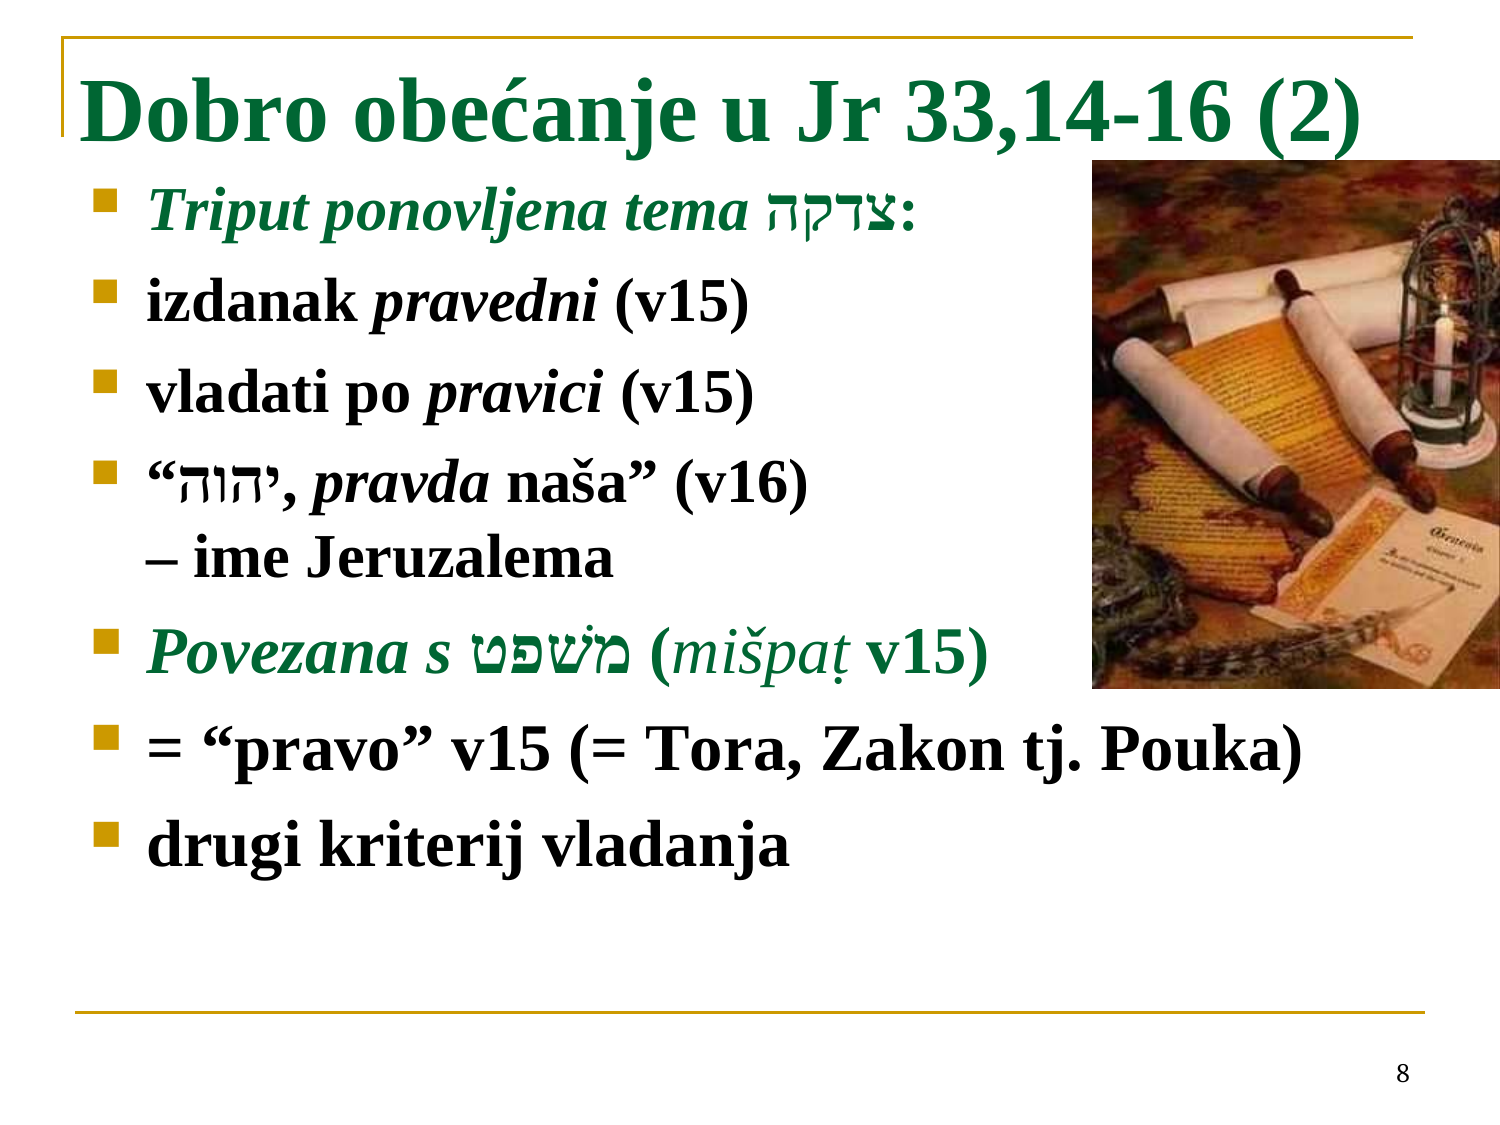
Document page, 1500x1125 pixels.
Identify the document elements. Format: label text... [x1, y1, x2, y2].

list Triput ponovljena tema צדקה: izdanak pravedni (v15) vladati po pravici (v15) “יהוה, pravda naša” (v16) – ime Jeruzalema Povezana s משׁפט (mišpaṭ v15) = “pravo” v15 (= Tora, Zakon tj. Pouka) drugi kriterij vladanja [75, 160, 1471, 1006]
text_box <number> [1074, 1024, 1426, 1100]
title Dobro obećanje u Jr 33,14-16 (2) [64, 42, 1415, 143]
picture [1092, 160, 1500, 689]
